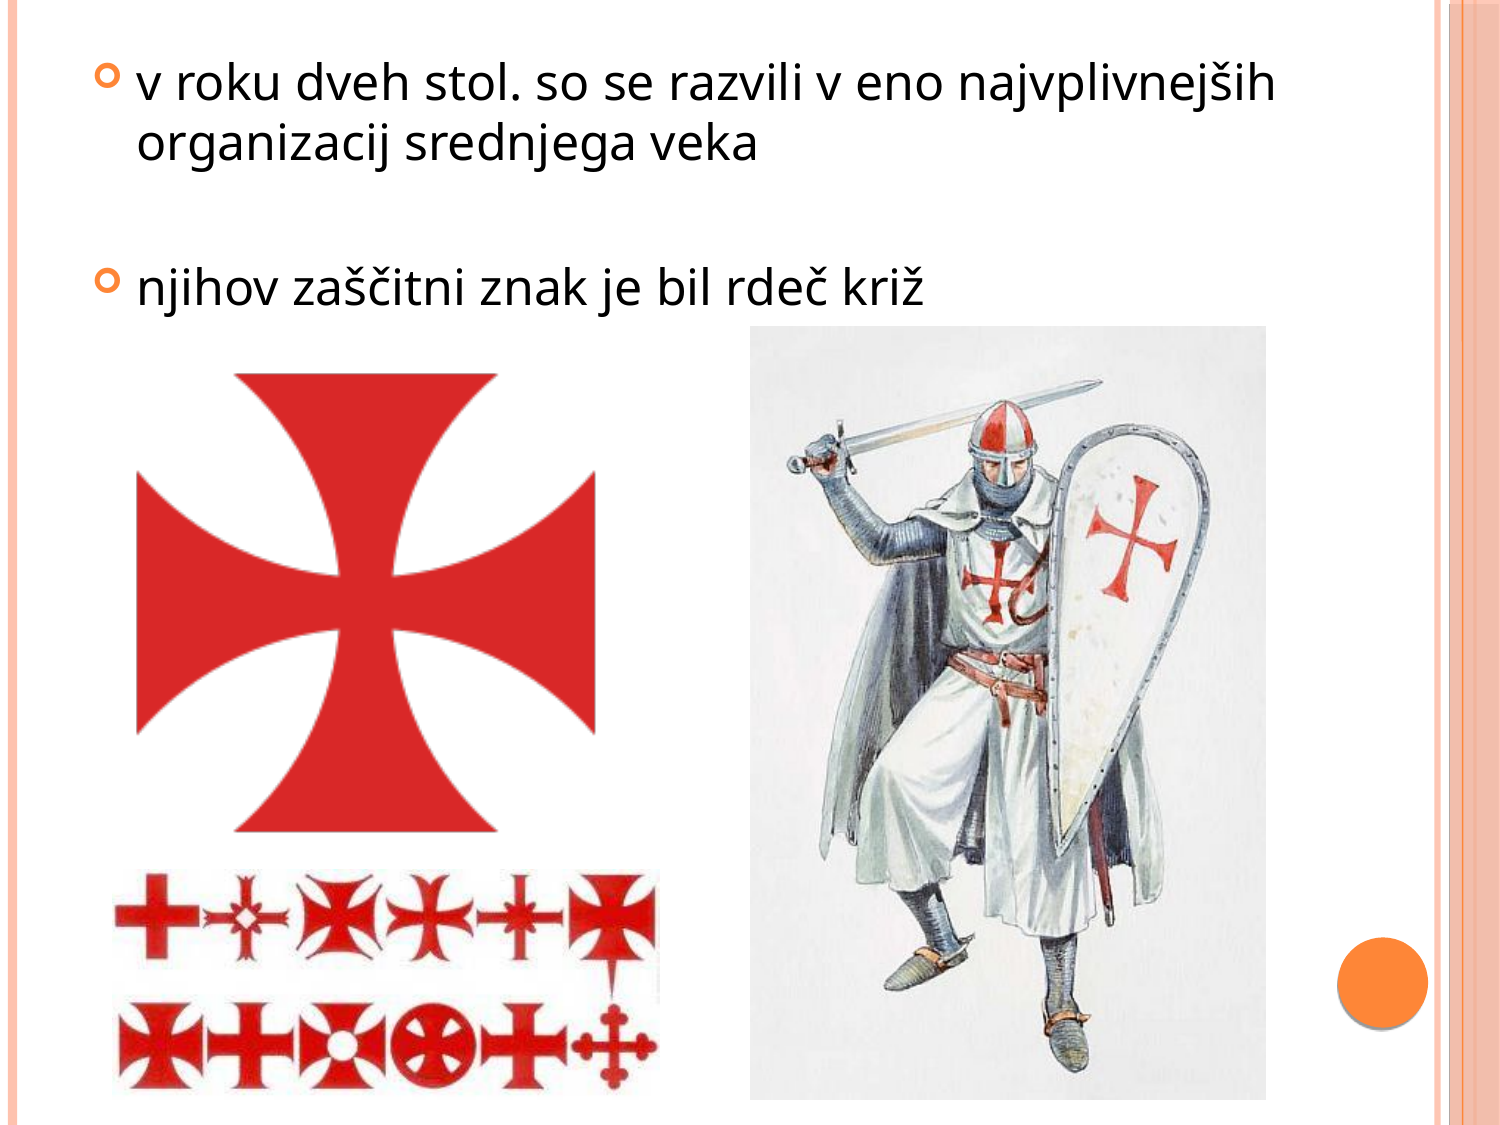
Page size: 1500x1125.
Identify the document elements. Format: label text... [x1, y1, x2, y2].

picture [112, 349, 621, 858]
picture [750, 326, 1266, 1100]
list v roku dveh stol. so se razvili v eno najvplivnejših organizacij srednjega veka njihov zaščitni znak je bil rdeč križ [76, 42, 1302, 843]
picture [112, 869, 660, 1100]
